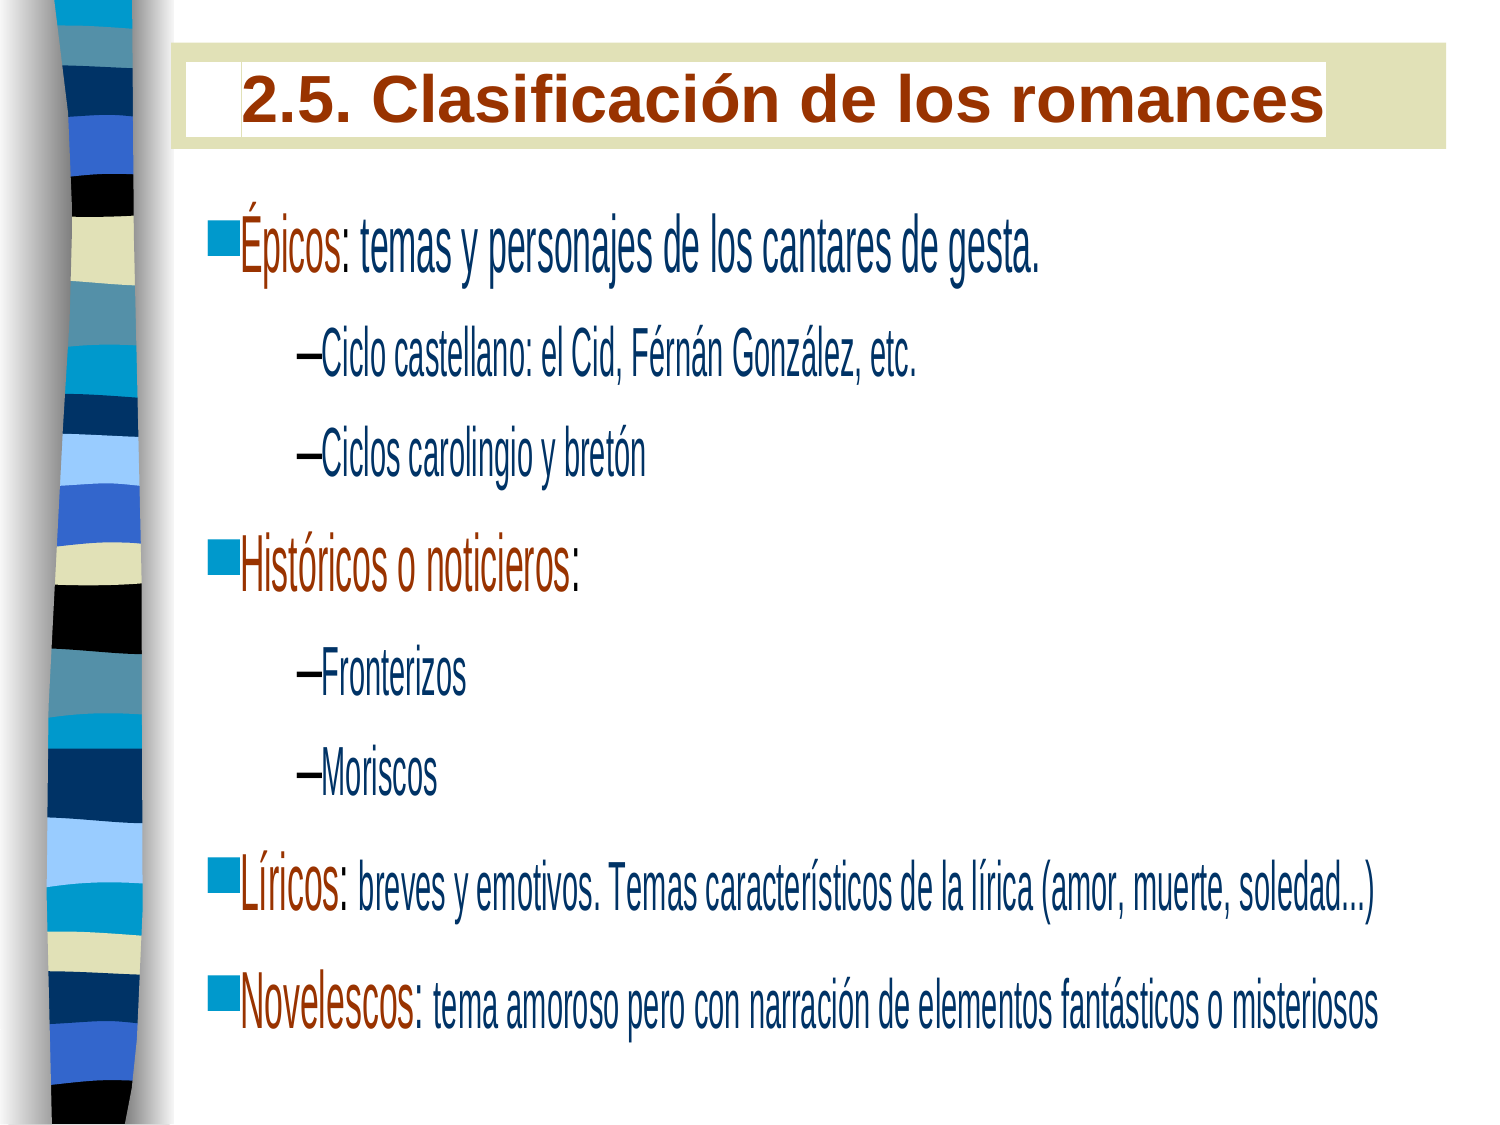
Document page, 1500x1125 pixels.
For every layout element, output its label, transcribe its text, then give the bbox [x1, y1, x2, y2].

list Épicos: temas y personajes de los cantares de gesta. Ciclo castellano: el Cid, Férnán González, etc. Ciclos carolingio y bretón Históricos o noticieros: Fronterizos Moriscos Líricos: breves y emotivos. Temas característicos de la lírica (amor, muerte, soledad...) Novelescos: tema amoroso pero con narración de elementos fantásticos o misteriosos [192, 184, 1468, 1051]
title 2.5. Clasificación de los romances [171, 42, 1447, 149]
